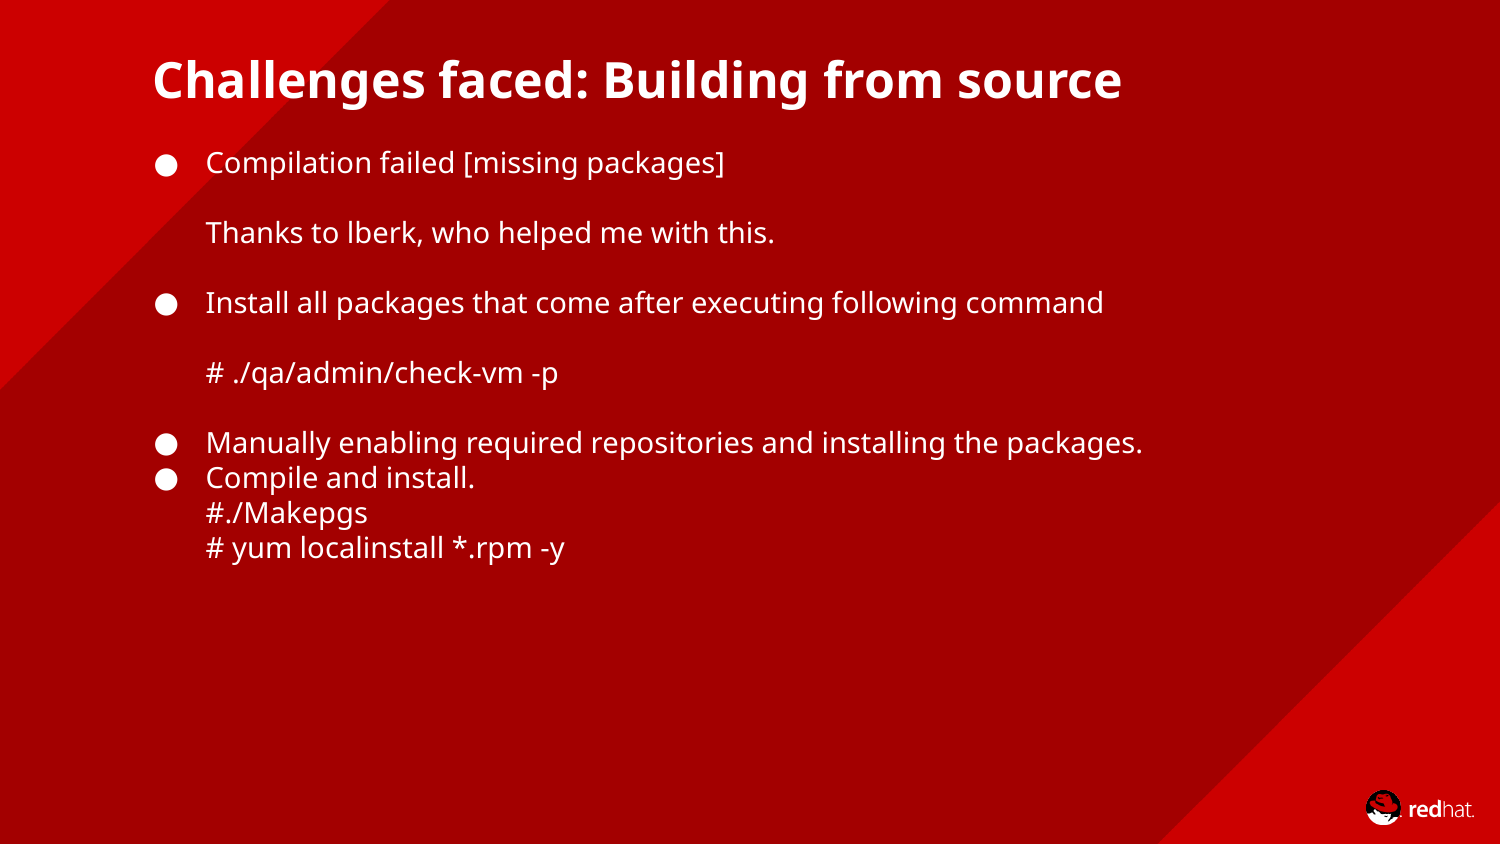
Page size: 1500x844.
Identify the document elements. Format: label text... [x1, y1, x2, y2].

text_box Compilation failed [missing packages] Thanks to lberk, who helped me with this. Install all packages that come after executing following command # ./qa/admin/check-vm -p Manually enabling required repositories and installing the packages. Compile and install. #./Makepgs # yum localinstall *.rpm -y [115, 129, 1392, 715]
picture [0, 0, 1500, 844]
title Challenges faced: Building from source [137, 24, 1413, 132]
